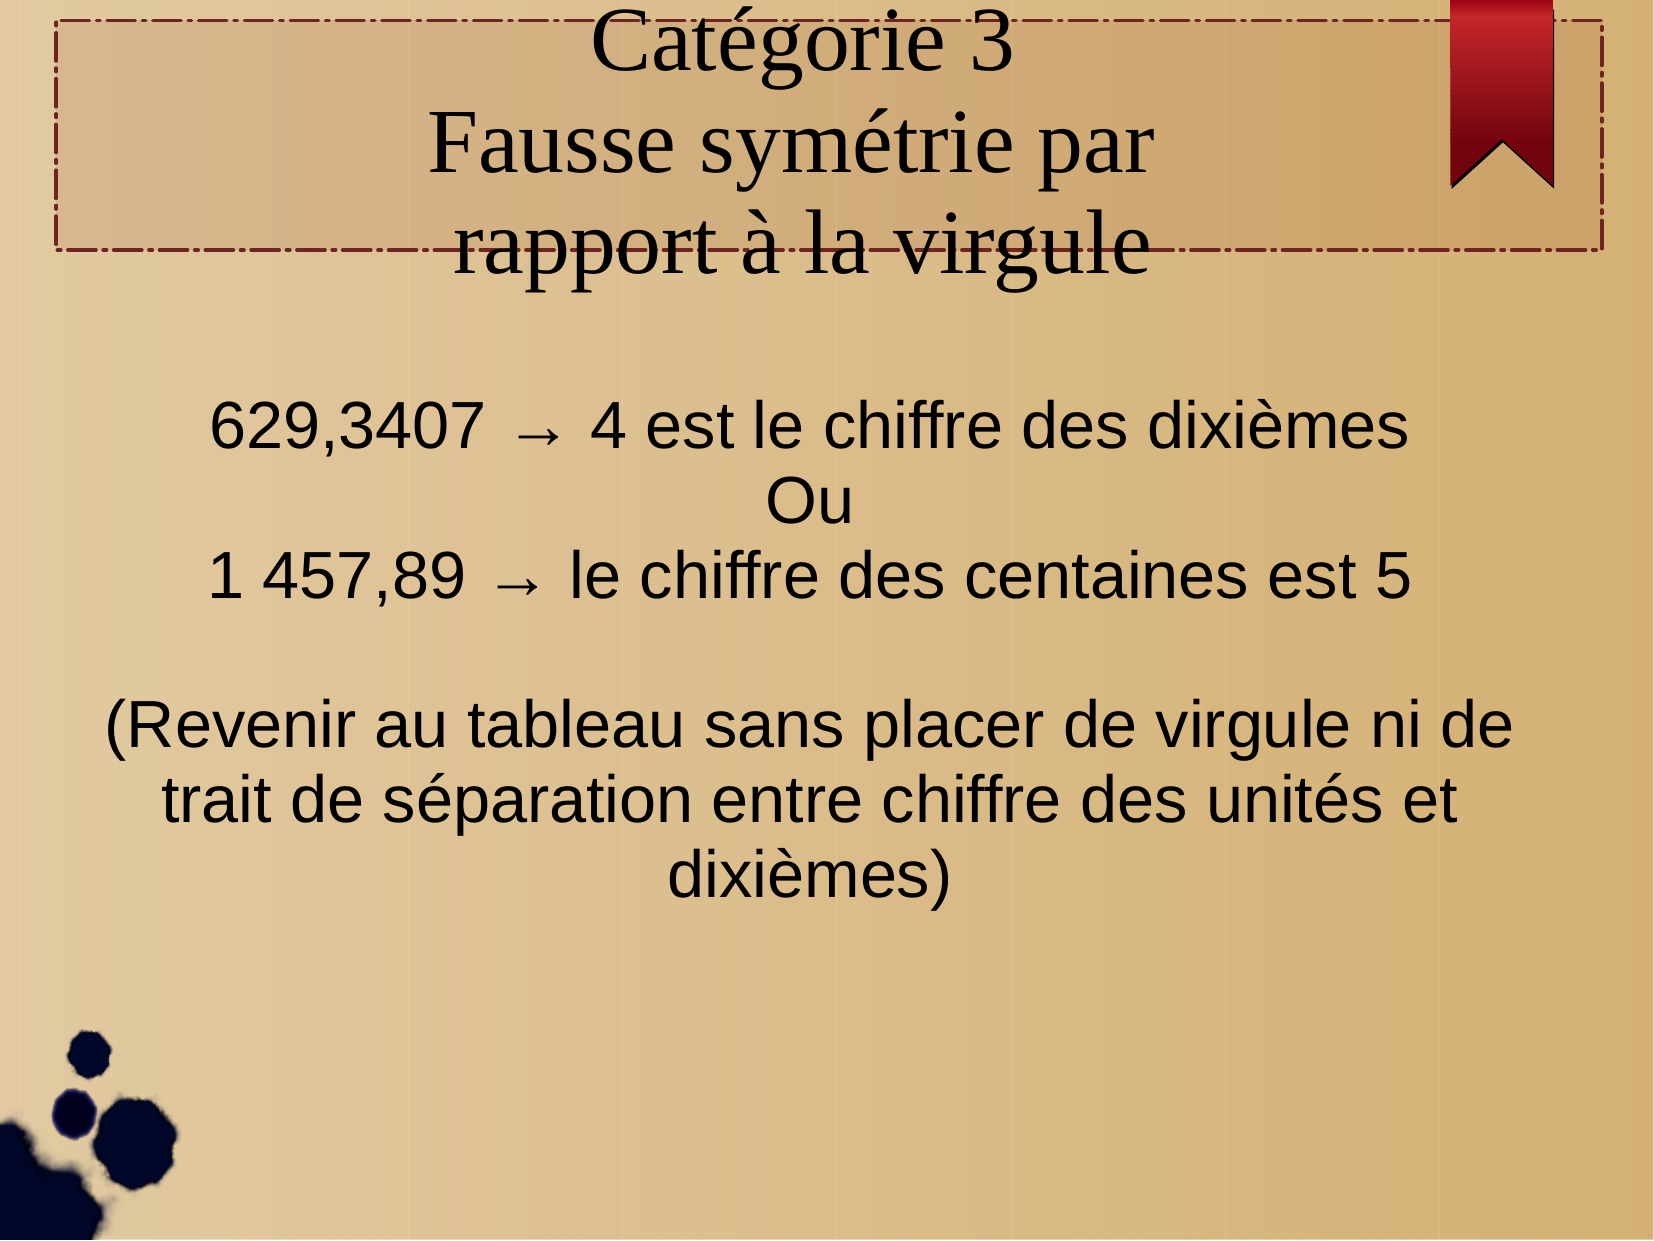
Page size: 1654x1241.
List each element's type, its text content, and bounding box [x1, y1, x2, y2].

title Catégorie 3 Fausse symétrie par rapport à la virgule [59, 0, 1548, 295]
subtitle 629,3407 → 4 est le chiffre des dixièmes Ou 1 457,89 → le chiffre des centaines est 5 (Revenir au tableau sans placer de virgule ni de trait de séparation entre chiffre des unités et dixièmes) [82, 290, 1538, 1010]
